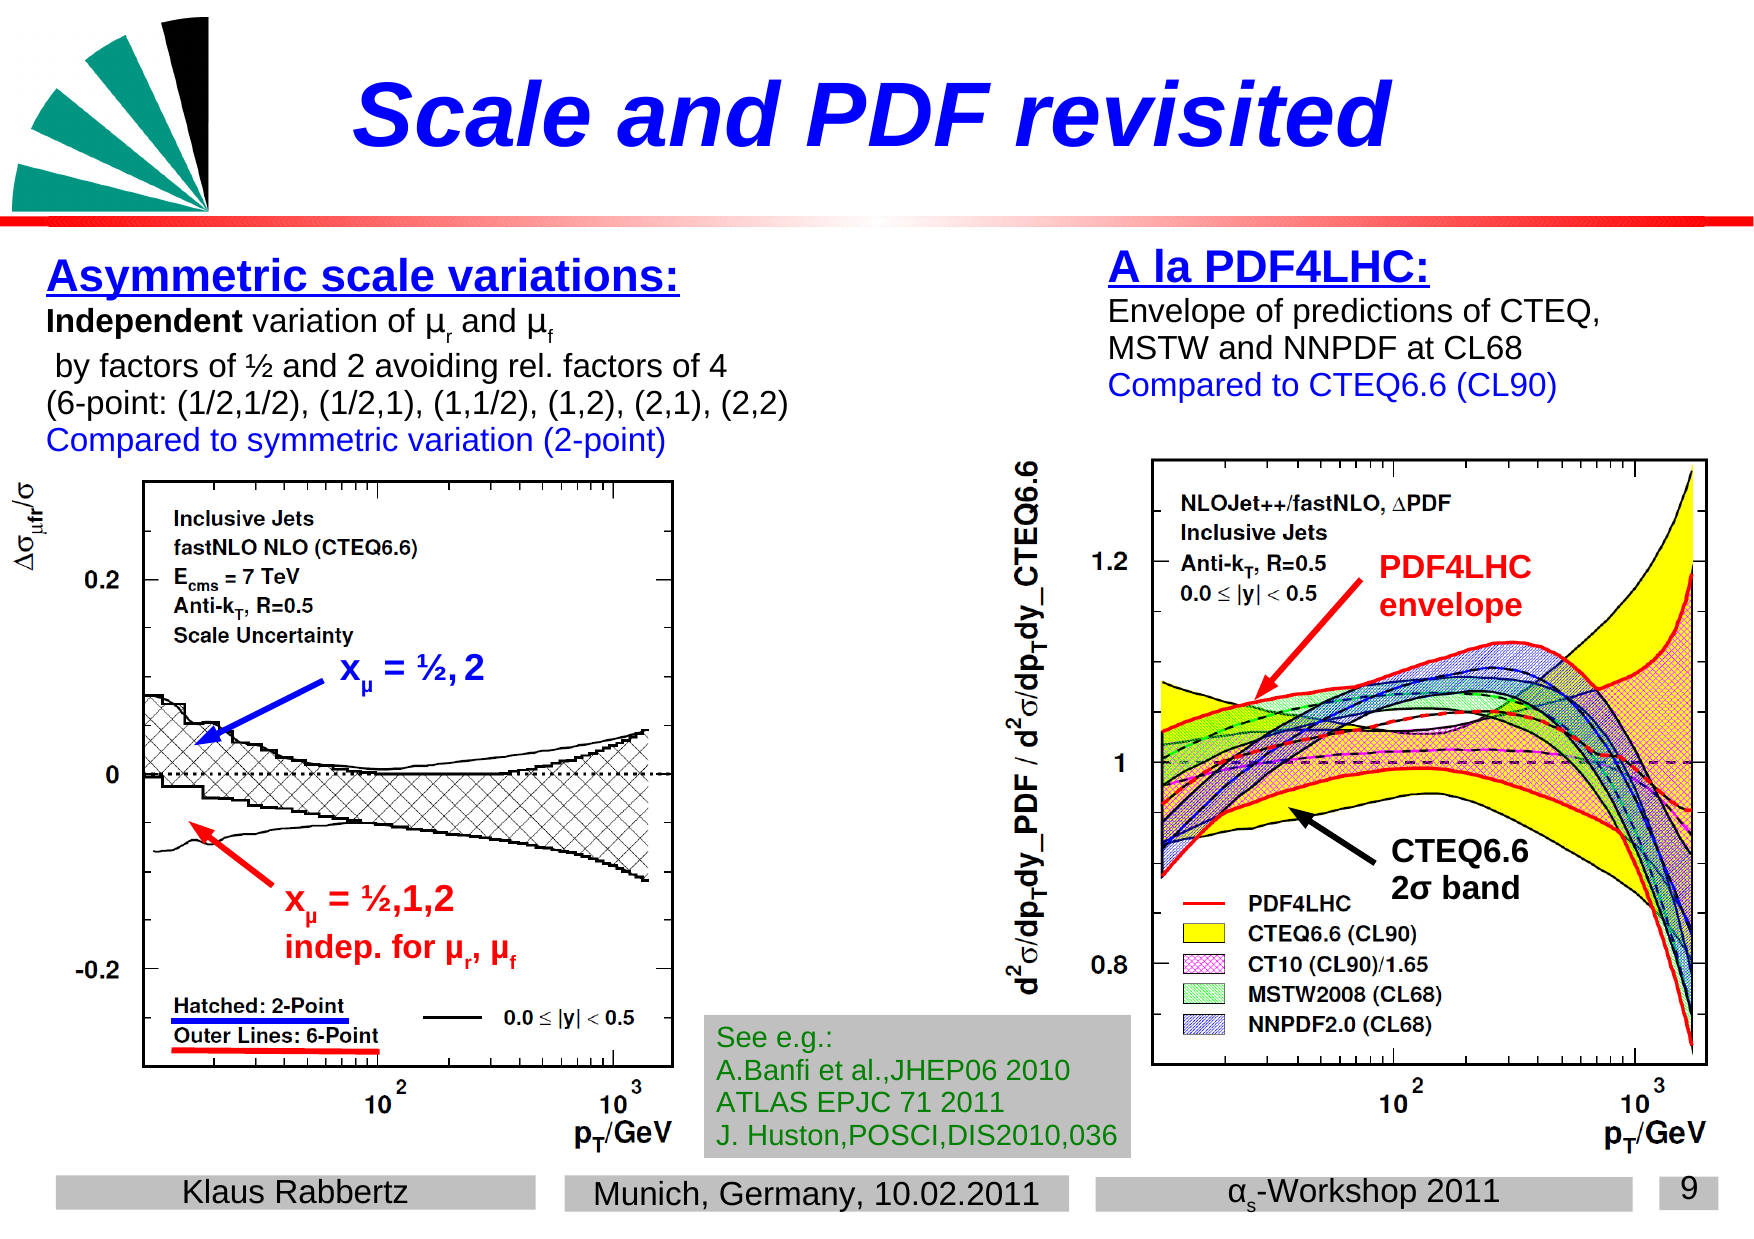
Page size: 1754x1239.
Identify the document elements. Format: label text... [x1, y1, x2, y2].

text_box A la PDF4LHC: Envelope of predictions of CTEQ, MSTW and NNPDF at CL68 Compared to CTEQ6.6 (CL90) [1095, 235, 1614, 410]
text_box xµ = ½,1,2 indep. for µr, µf [272, 871, 528, 980]
text_box xµ = ½, 2 [328, 640, 497, 704]
text_box See e.g.: A.Banfi et al.,JHEP06 2010 ATLAS EPJC 71 2011 J. Huston,POSCI,DIS2010,036 [704, 1014, 1131, 1158]
picture [12, 17, 209, 214]
text_box PDF4LHC envelope [1367, 543, 1545, 629]
picture [2, 472, 683, 1158]
text_box Asymmetric scale variations: Independent variation of μr and μf by factors of ½ and 2 avoiding rel. factors of 4 (6-point: (1/2,1/2), (1/2,1), (1,1/2), (1,2), (2,1), (2,2) Compared to symmetric variation (2-point) [34, 244, 803, 465]
title Scale and PDF revisited [220, 22, 1525, 207]
text_box CTEQ6.6 2σ band [1379, 826, 1542, 913]
picture [1001, 453, 1714, 1154]
